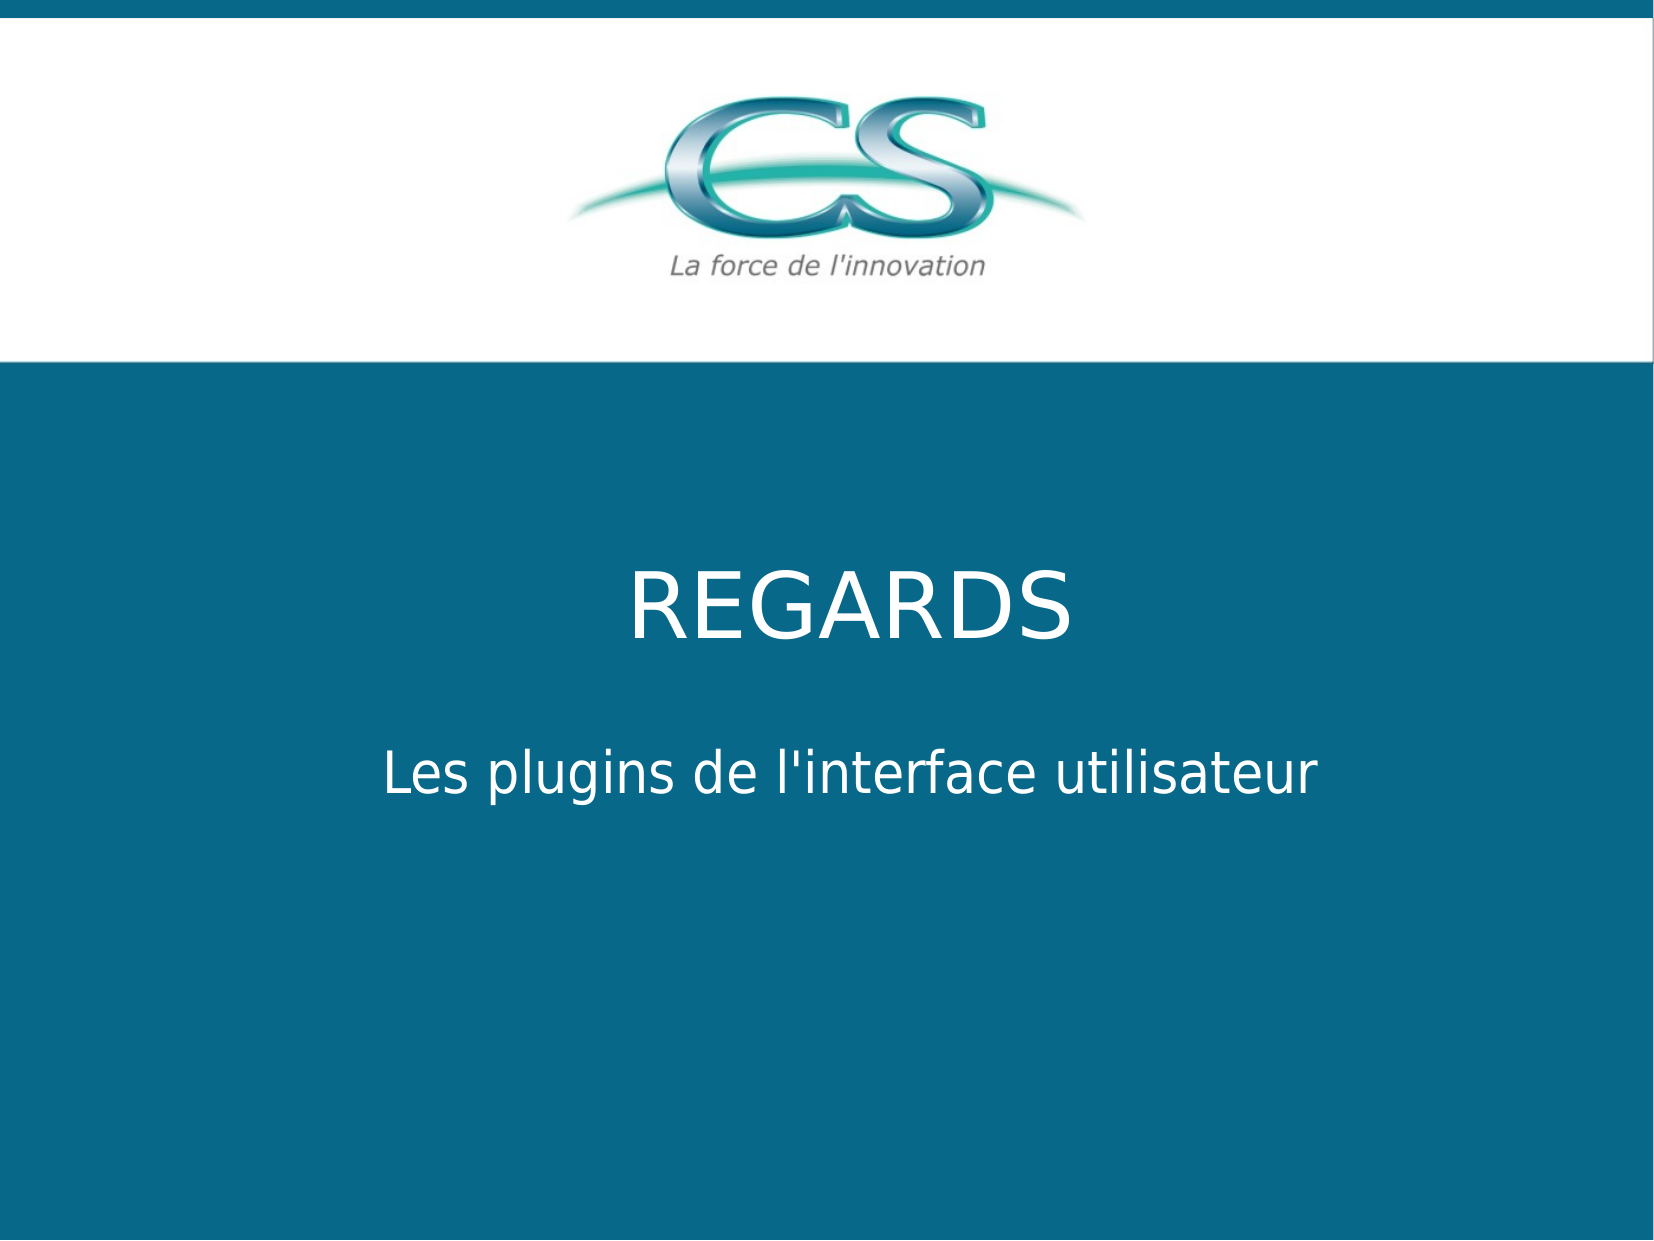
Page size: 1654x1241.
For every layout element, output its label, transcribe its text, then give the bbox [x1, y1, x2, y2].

picture [0, 19, 1654, 363]
subtitle REGARDS Les plugins de l'interface utilisateur [106, 364, 1595, 1161]
